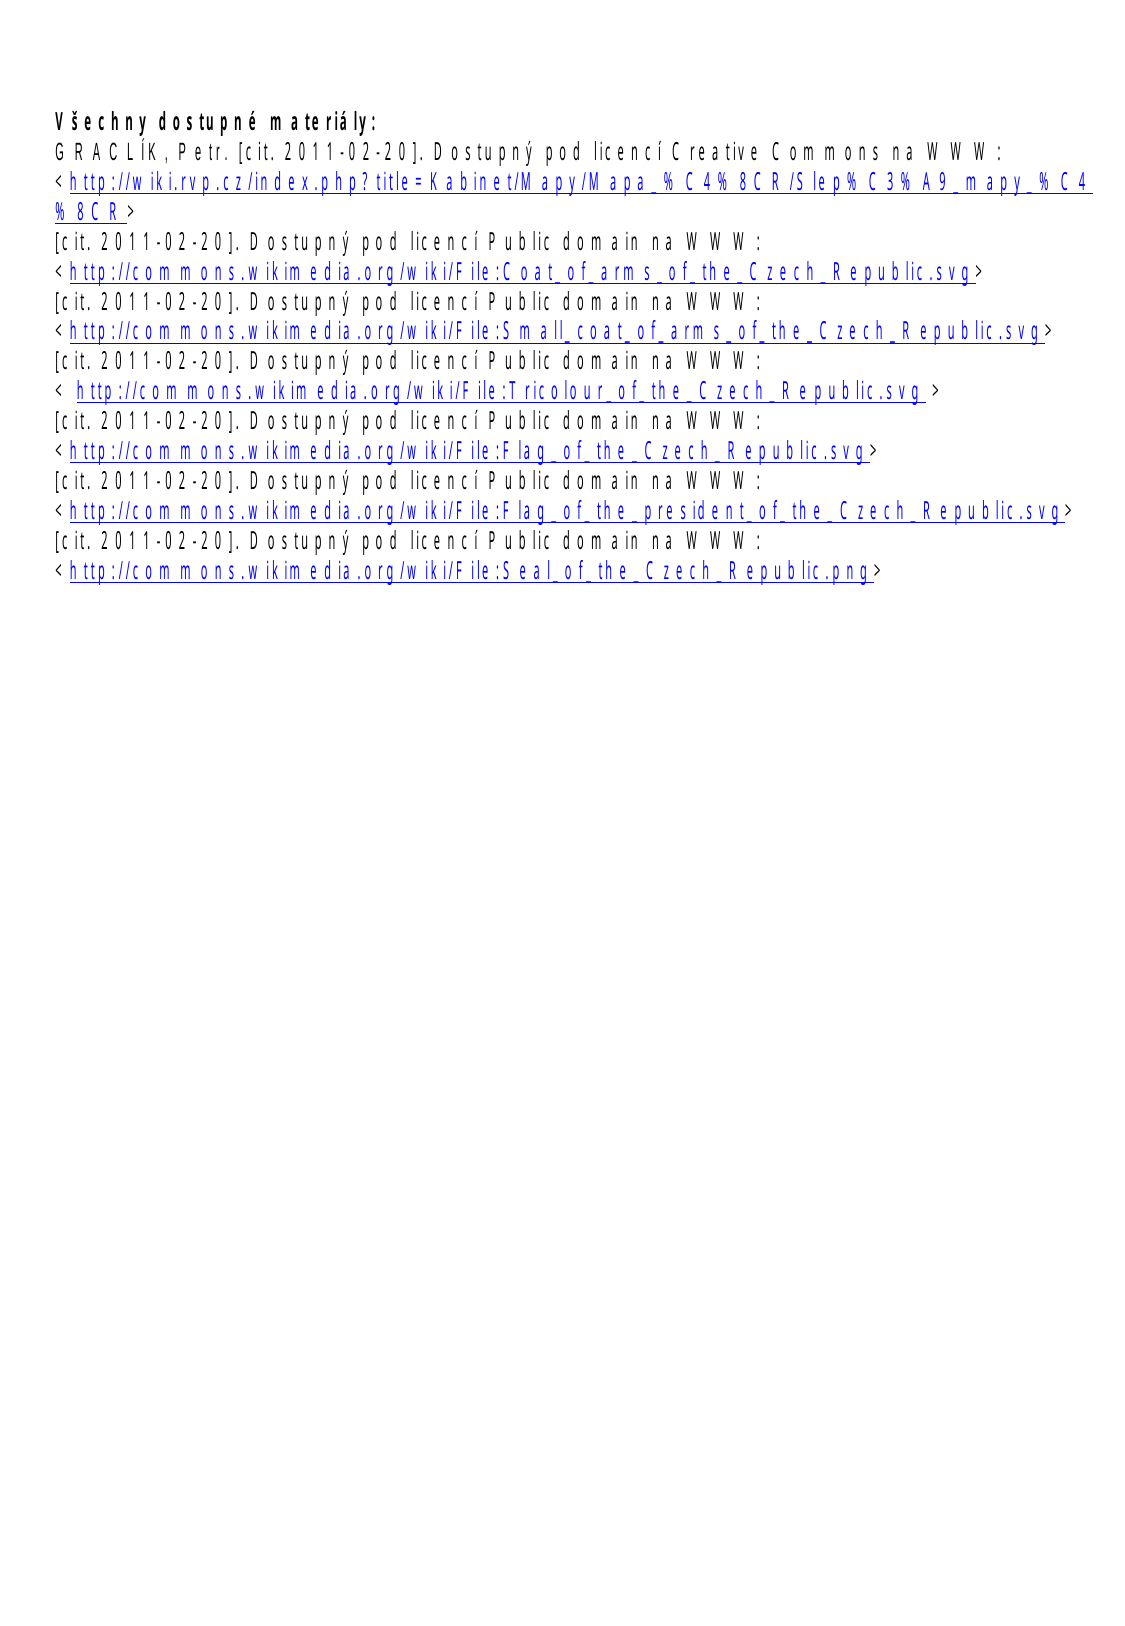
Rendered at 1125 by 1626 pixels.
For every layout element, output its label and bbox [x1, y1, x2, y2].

picture [40, 98, 1125, 595]
